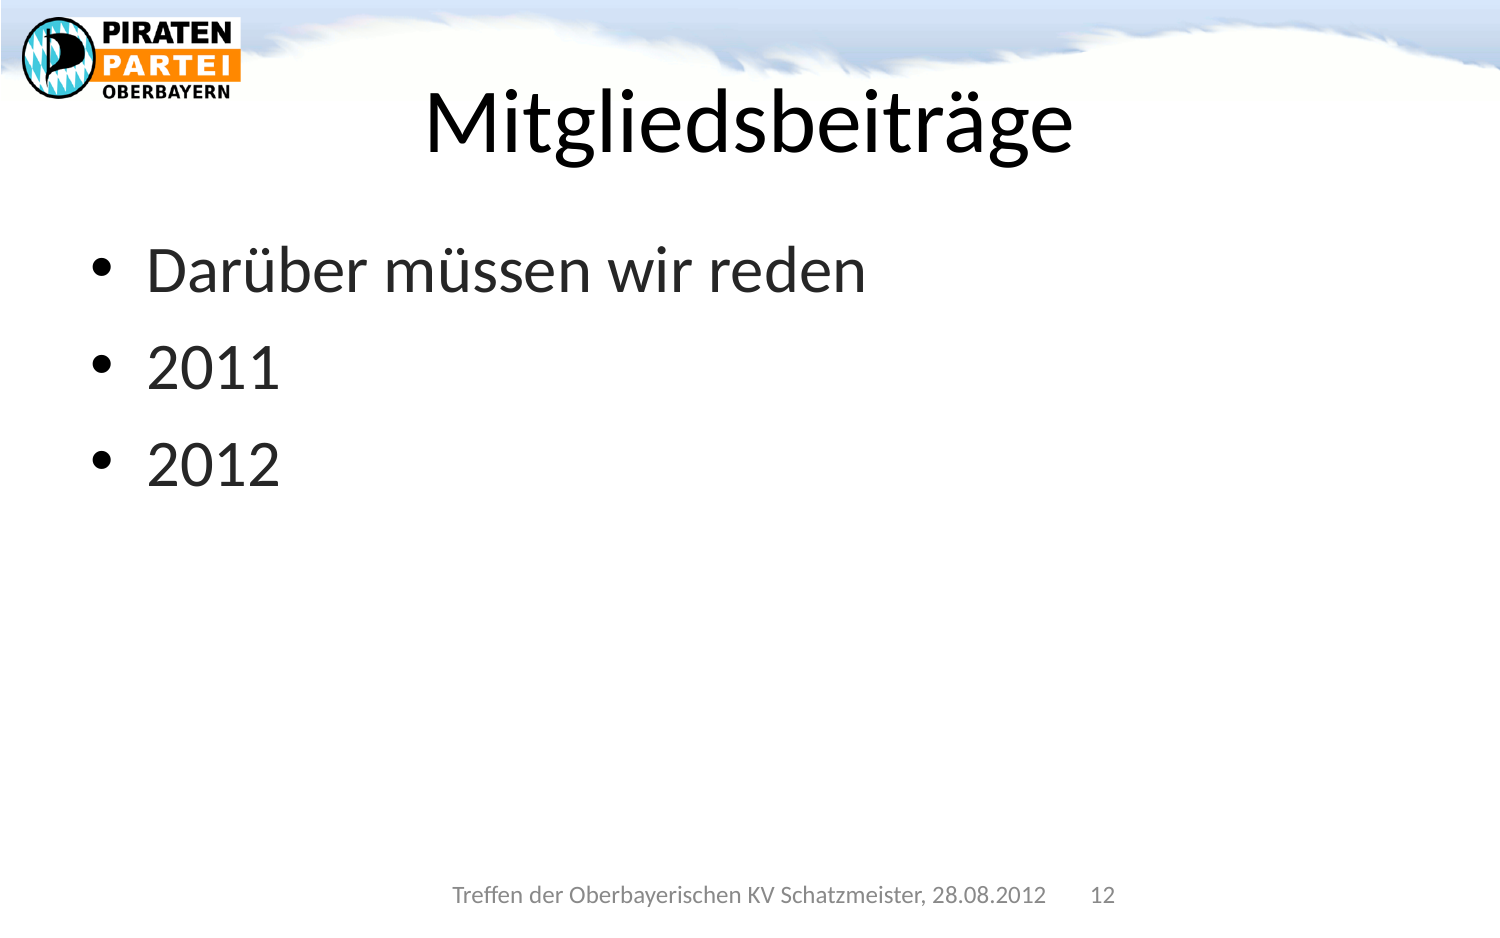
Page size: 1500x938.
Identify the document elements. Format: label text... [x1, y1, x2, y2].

text_box Treffen der Oberbayerischen KV Schatzmeister, 28.08.2012 [76, 868, 1074, 919]
title Mitgliedsbeiträge [75, 37, 1426, 194]
list Darüber müssen wir reden 2011 2012 [75, 218, 1426, 838]
text_box [1074, 868, 1426, 919]
